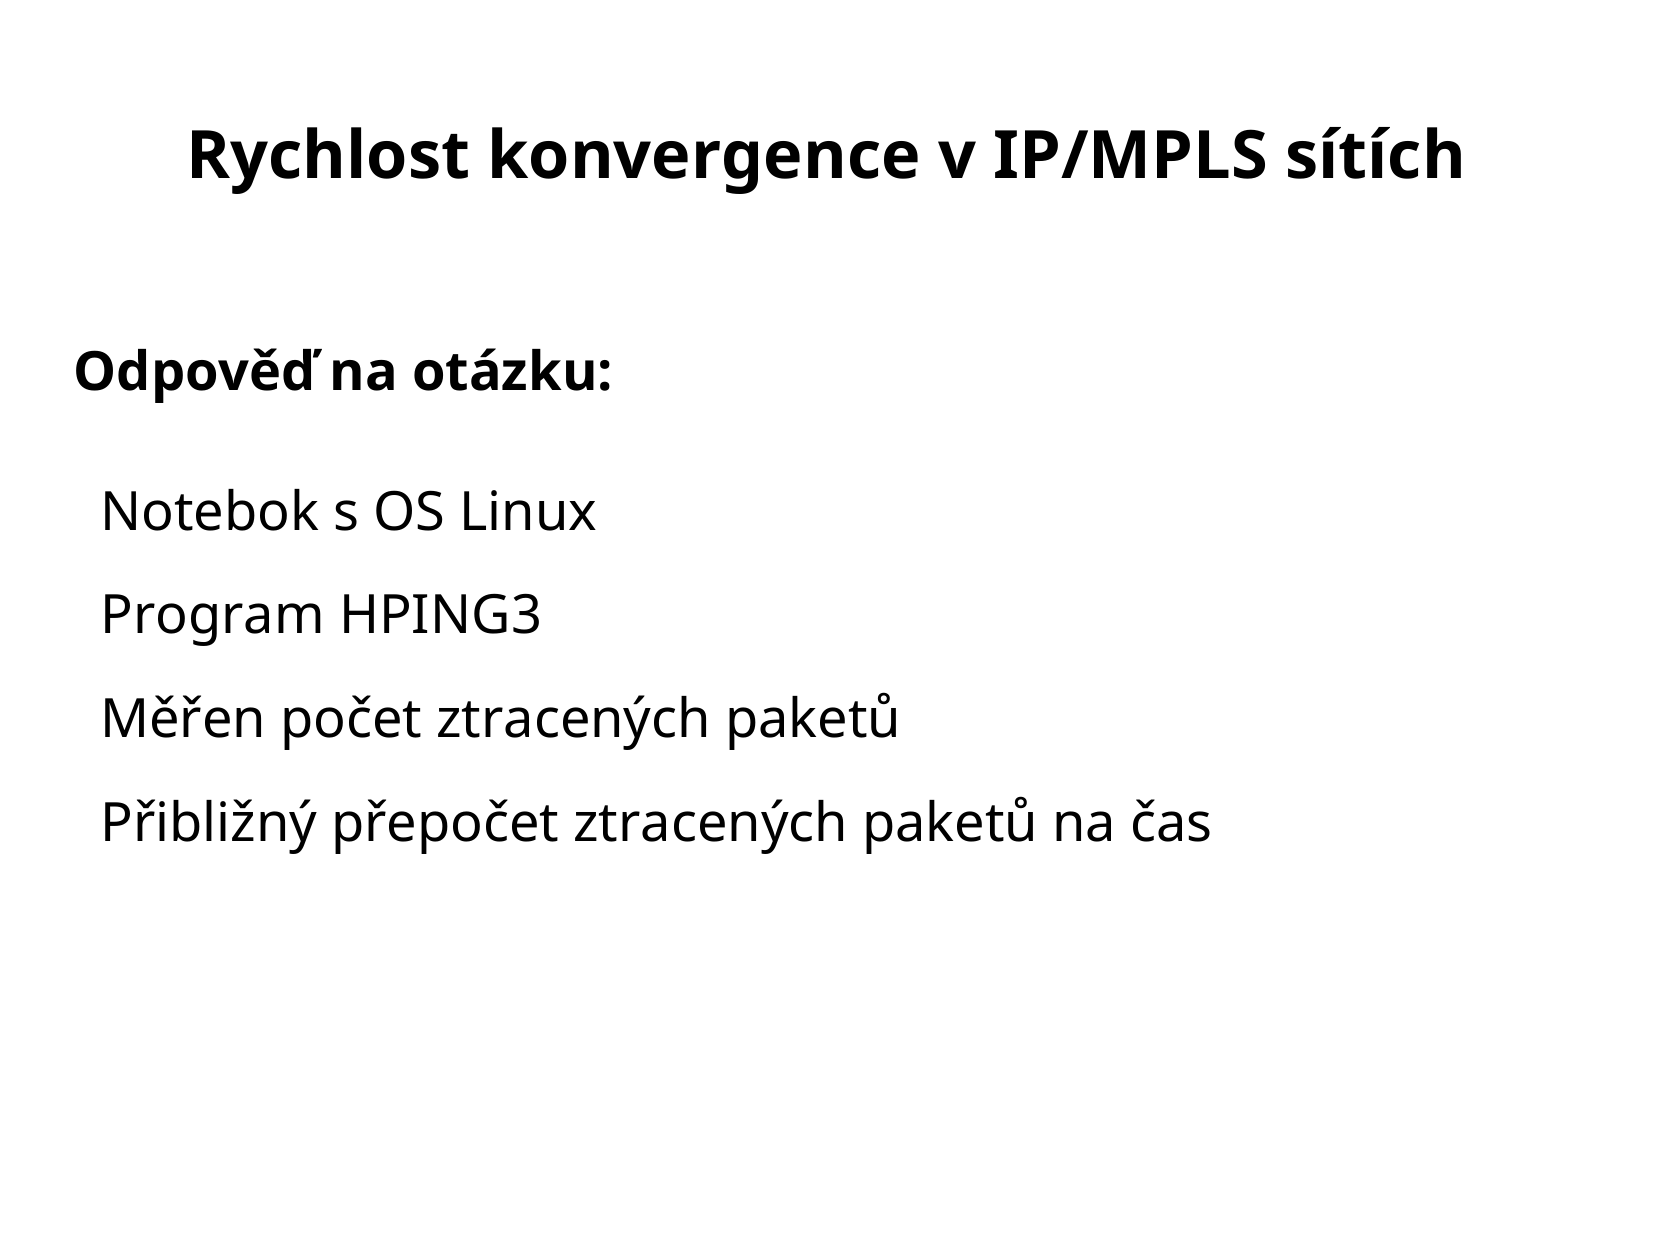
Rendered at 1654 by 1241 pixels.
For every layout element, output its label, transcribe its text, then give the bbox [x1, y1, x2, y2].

title Rychlost konvergence v IP/MPLS sítích [82, 49, 1571, 257]
text_box Odpověď na otázku: [59, 324, 1565, 406]
list Notebok s OS Linux Program HPING3 Měřen počet ztracených paketů Přibližný přepočet ztracených paketů na čas [82, 472, 1571, 1109]
